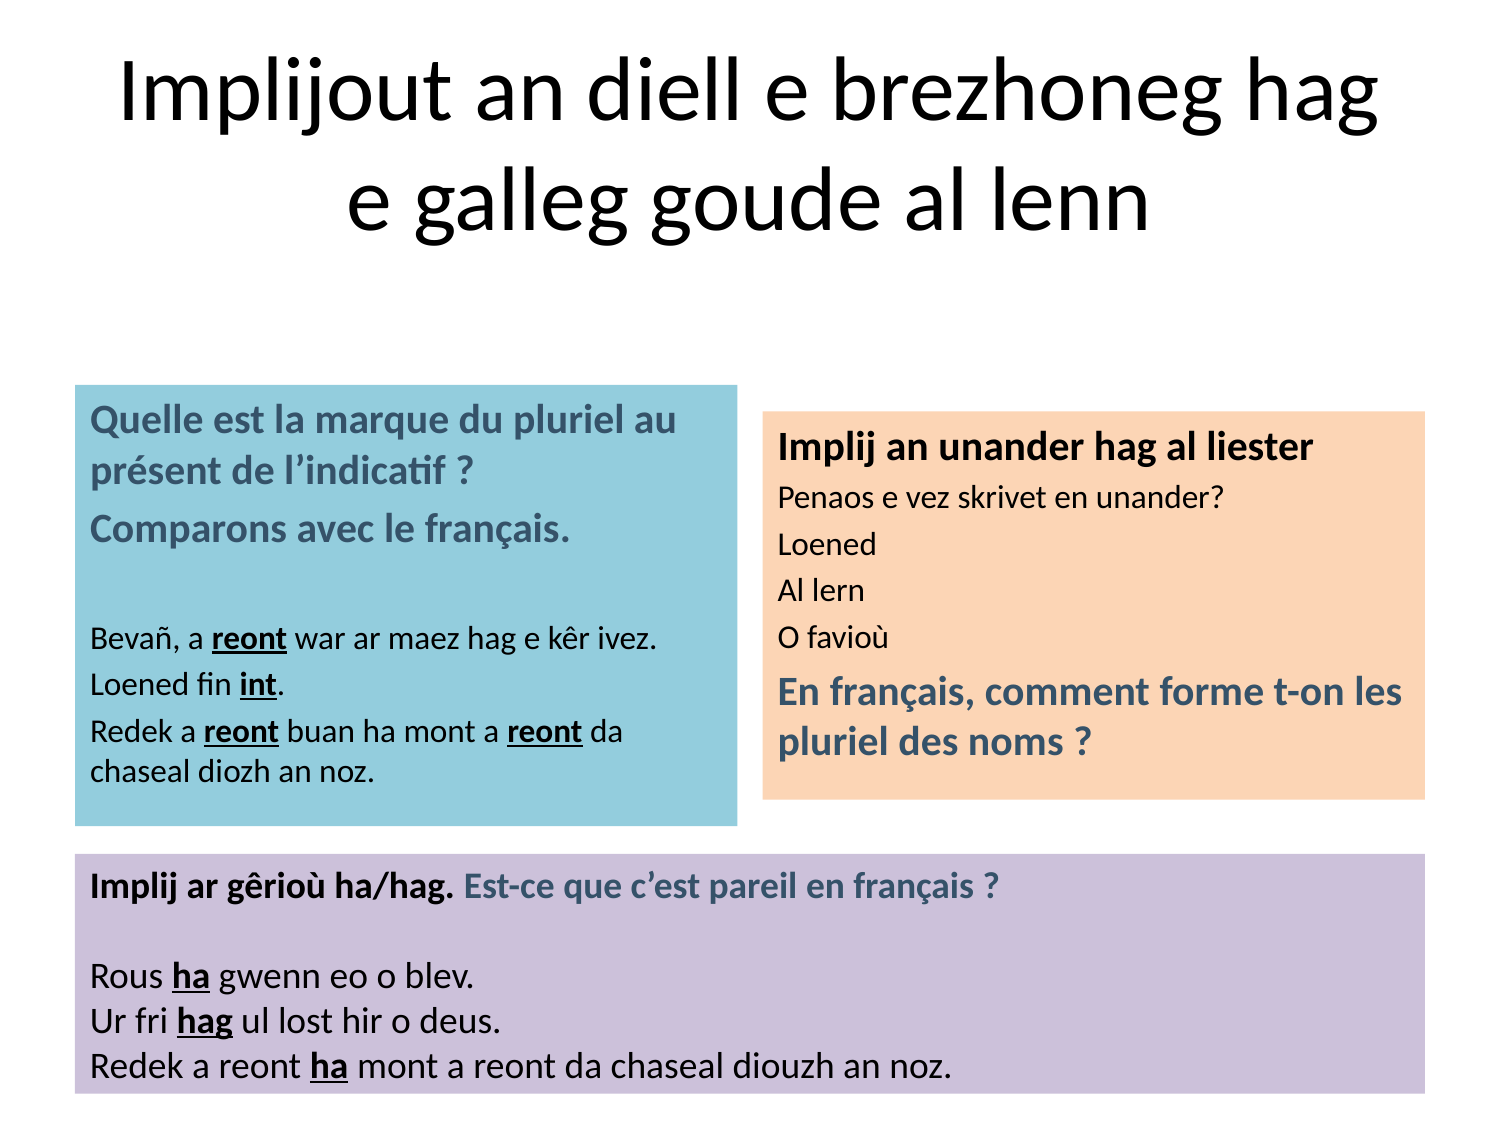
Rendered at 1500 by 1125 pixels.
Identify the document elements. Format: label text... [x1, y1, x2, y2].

list Implij an unander hag al liester Penaos e vez skrivet en unander? Loened Al lern O favioù En français, comment forme t-on les pluriel des noms ? [762, 411, 1425, 800]
list Quelle est la marque du pluriel au présent de l’indicatif ? Comparons avec le français. Bevañ, a reont war ar maez hag e kêr ivez. Loened fin int. Redek a reont buan ha mont a reont da chaseal diozh an noz. [75, 384, 738, 827]
title Implijout an diell e brezhoneg hag e galleg goude al lenn [75, 45, 1425, 233]
text_box Implij ar gêrioù ha/hag. Est-ce que c’est pareil en français ? Rous ha gwenn eo o blev. Ur fri hag ul lost hir o deus. Redek a reont ha mont a reont da chaseal diouzh an noz. [74, 853, 1425, 1094]
